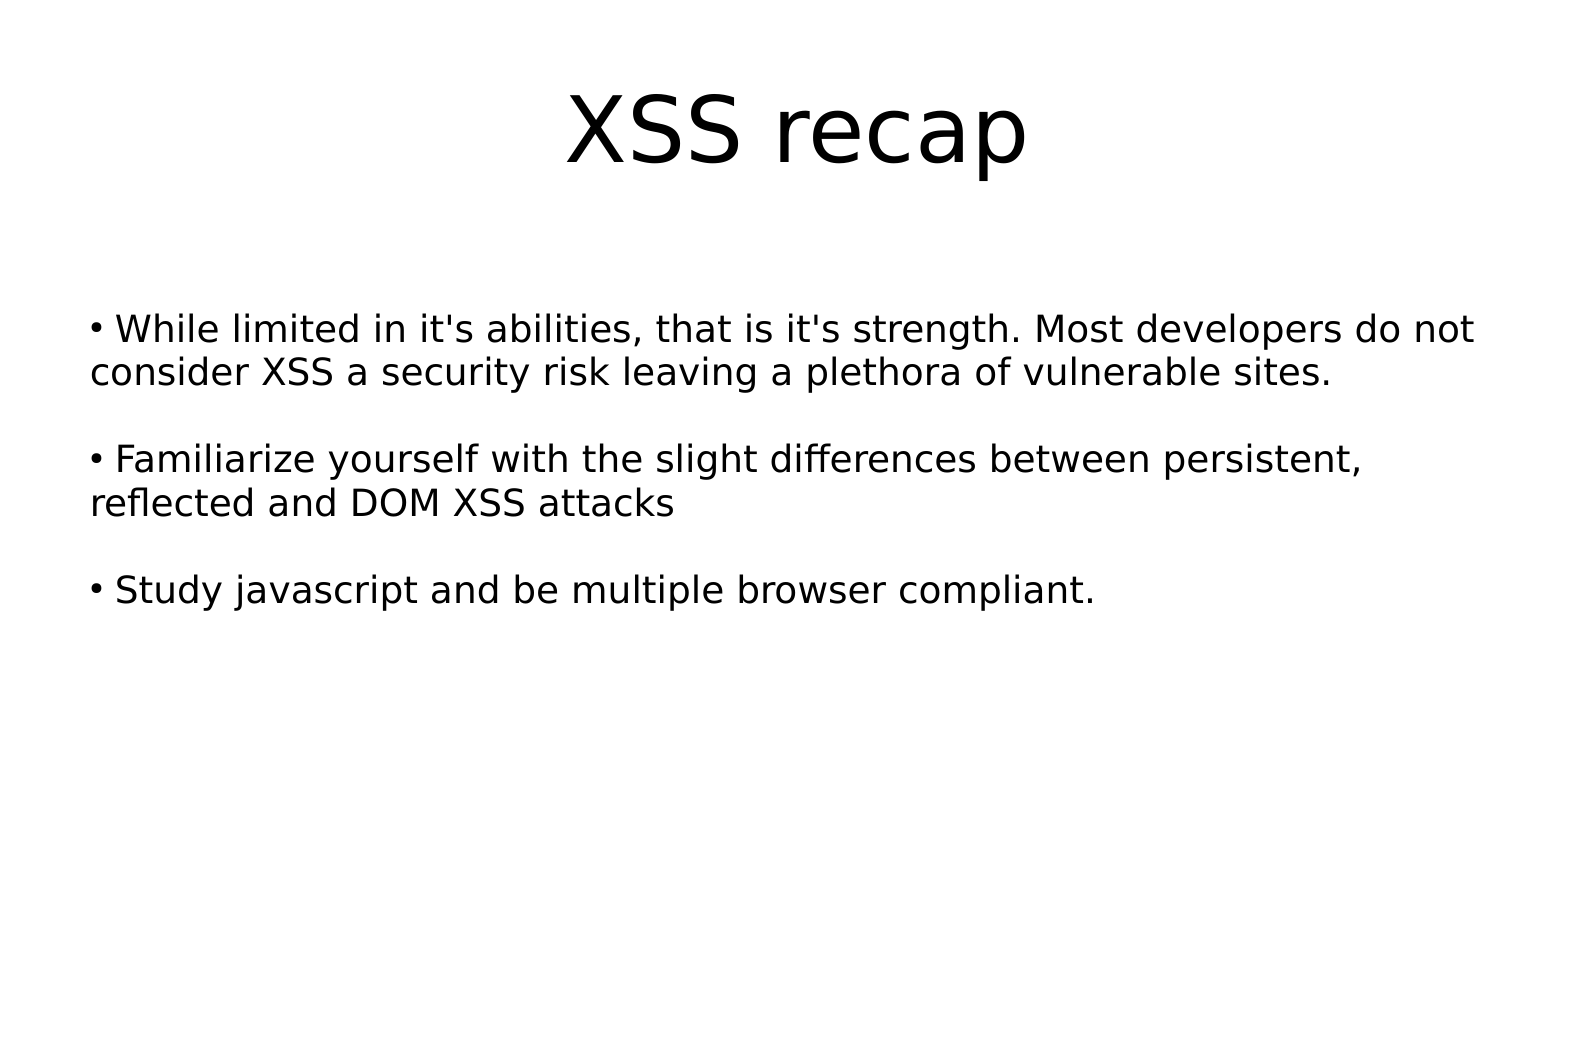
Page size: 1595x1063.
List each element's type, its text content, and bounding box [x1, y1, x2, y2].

title XSS recap [79, 49, 1515, 213]
text_box While limited in it's abilities, that is it's strength. Most developers do not consider XSS a security risk leaving a plethora of vulnerable sites. Familiarize yourself with the slight differences between persistent, reflected and DOM XSS attacks Study javascript and be multiple browser compliant. [75, 300, 1501, 713]
